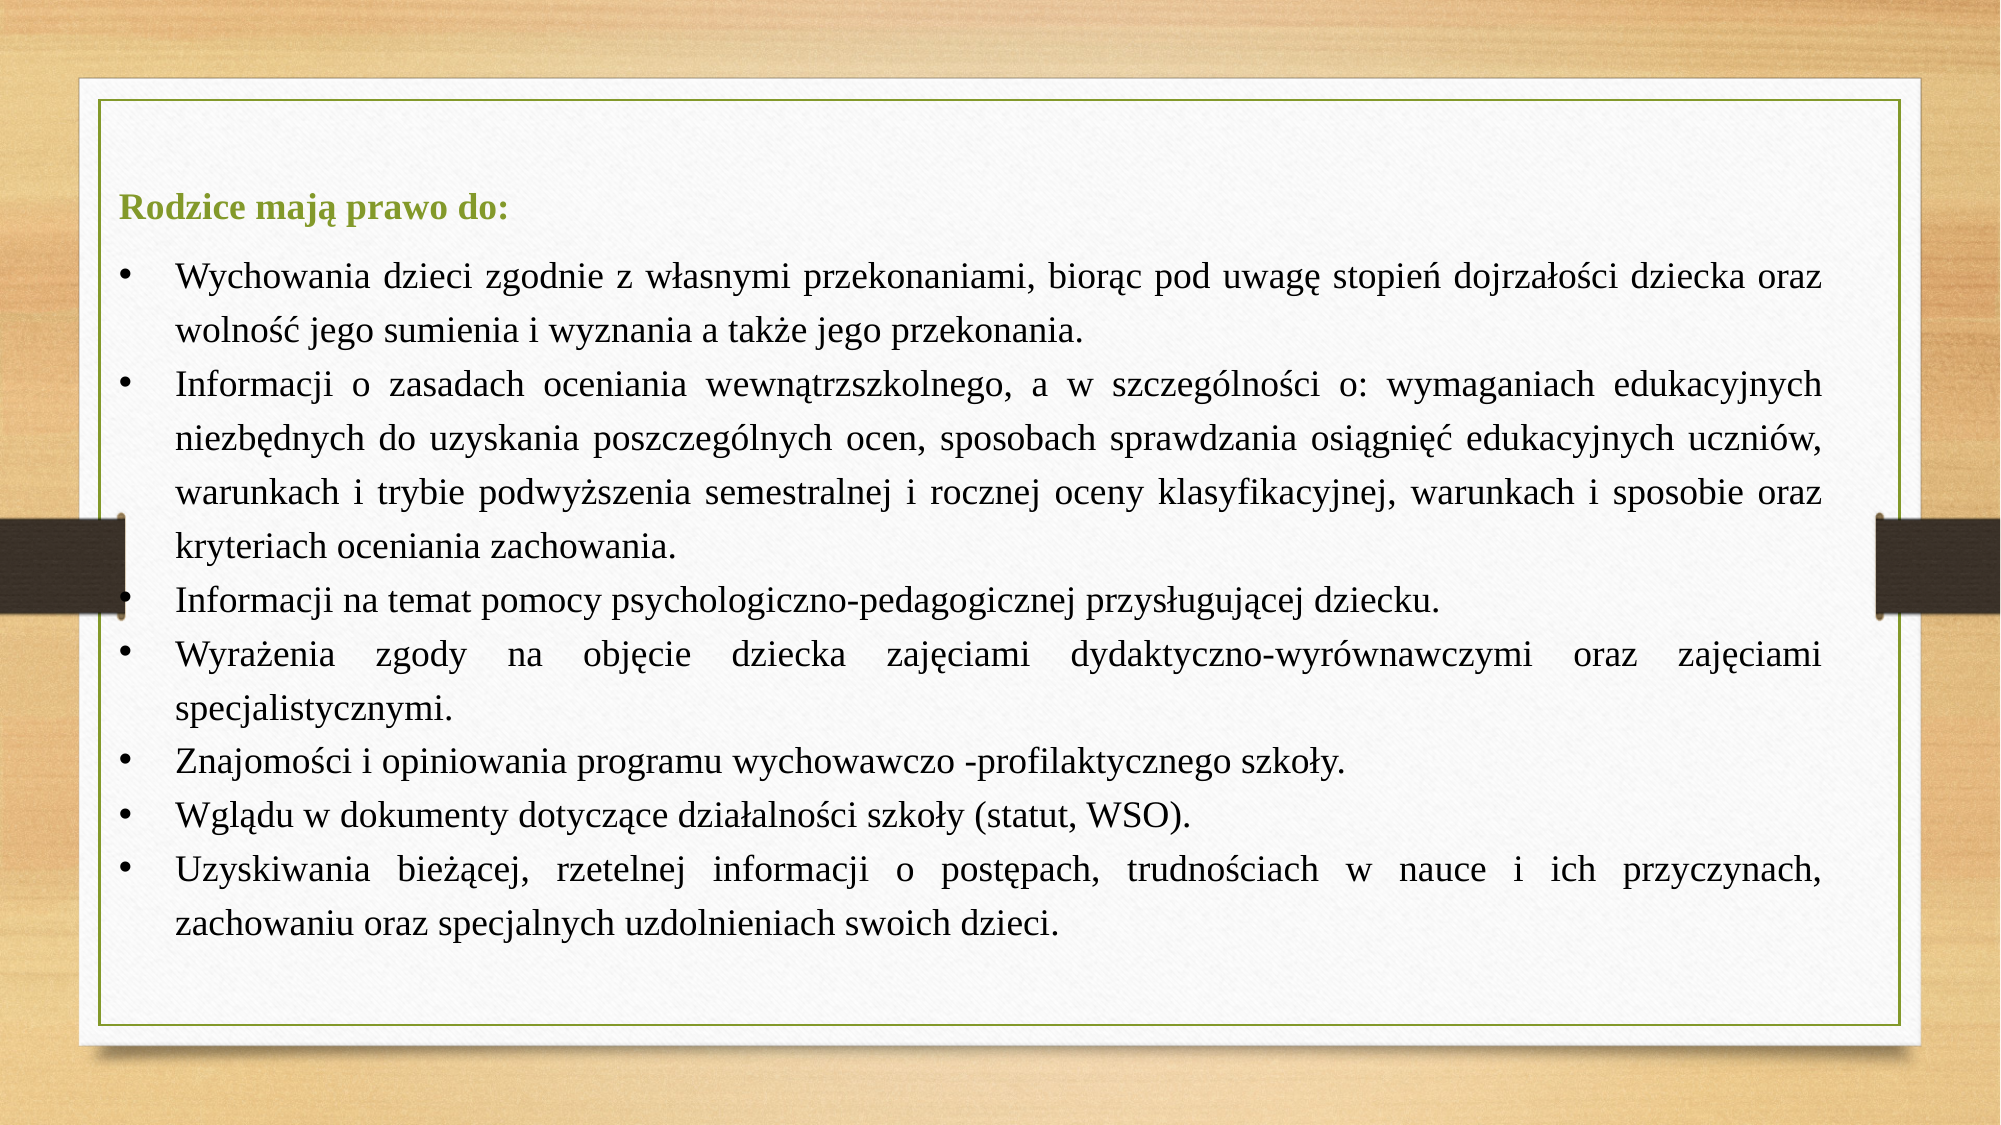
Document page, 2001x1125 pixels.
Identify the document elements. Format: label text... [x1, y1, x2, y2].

text_box Rodzice mają prawo do: Wychowania dzieci zgodnie z własnymi przekonaniami, biorąc pod uwagę stopień dojrzałości dziecka oraz wolność jego sumienia i wyznania a także jego przekonania. Informacji o zasadach oceniania wewnątrzszkolnego, a w szczególności o: wymaganiach edukacyjnych niezbędnych do uzyskania poszczególnych ocen, sposobach sprawdzania osiągnięć edukacyjnych uczniów, warunkach i trybie podwyższenia semestralnej i rocznej oceny klasyfikacyjnej, warunkach i sposobie oraz kryteriach oceniania zachowania. Informacji na temat pomocy psychologiczno-pedagogicznej przysługującej dziecku. Wyrażenia zgody na objęcie dziecka zajęciami dydaktyczno-wyrównawczymi oraz zajęciami specjalistycznymi. Znajomości i opiniowania programu wychowawczo -profilaktycznego szkoły. Wglądu w dokumenty dotyczące działalności szkoły (statut, WSO). Uzyskiwania bieżącej, rzetelnej informacji o postępach, trudnościach w nauce i ich przyczynach, zachowaniu oraz specjalnych uzdolnieniach swoich dzieci. [104, 165, 1840, 951]
picture [0, 0, 2001, 1125]
